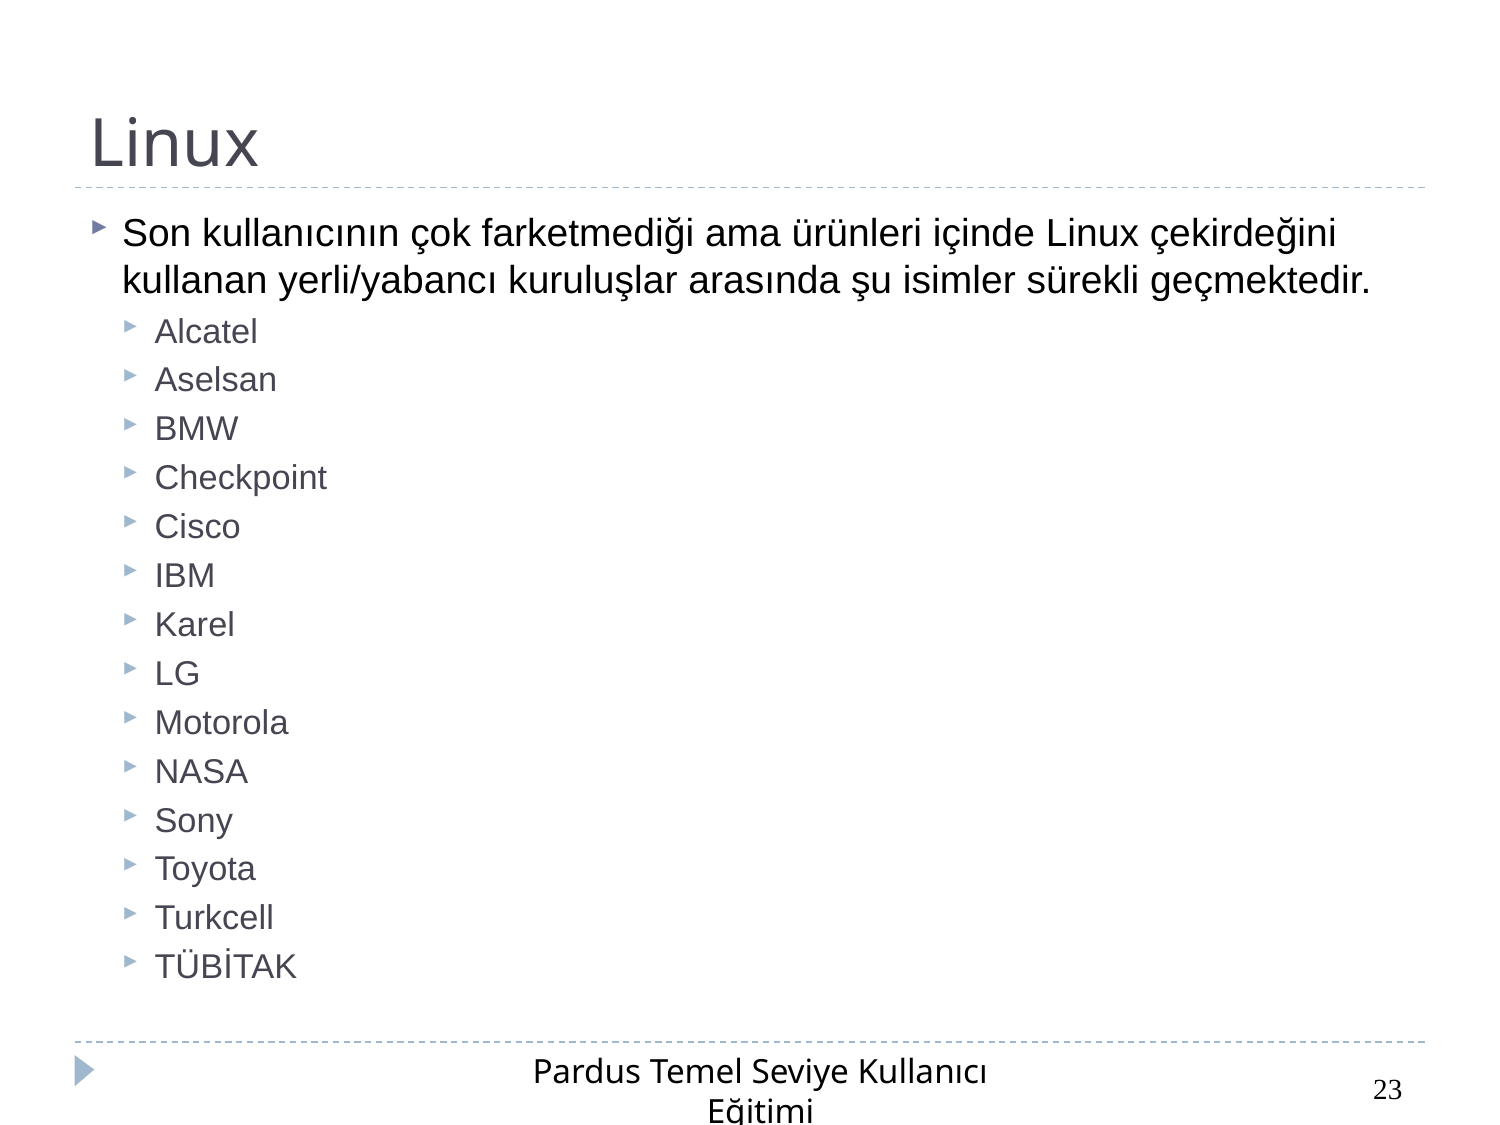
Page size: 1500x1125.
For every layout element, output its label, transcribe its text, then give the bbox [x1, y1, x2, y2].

list Son kullanıcının çok farketmediği ama ürünleri içinde Linux çekirdeğini kullanan yerli/yabancı kuruluşlar arasında şu isimler sürekli geçmektedir. Alcatel Aselsan BMW Checkpoint Cisco IBM Karel LG Motorola NASA Sony Toyota Turkcell TÜBİTAK [75, 200, 1425, 1010]
title Linux [75, 24, 1425, 188]
